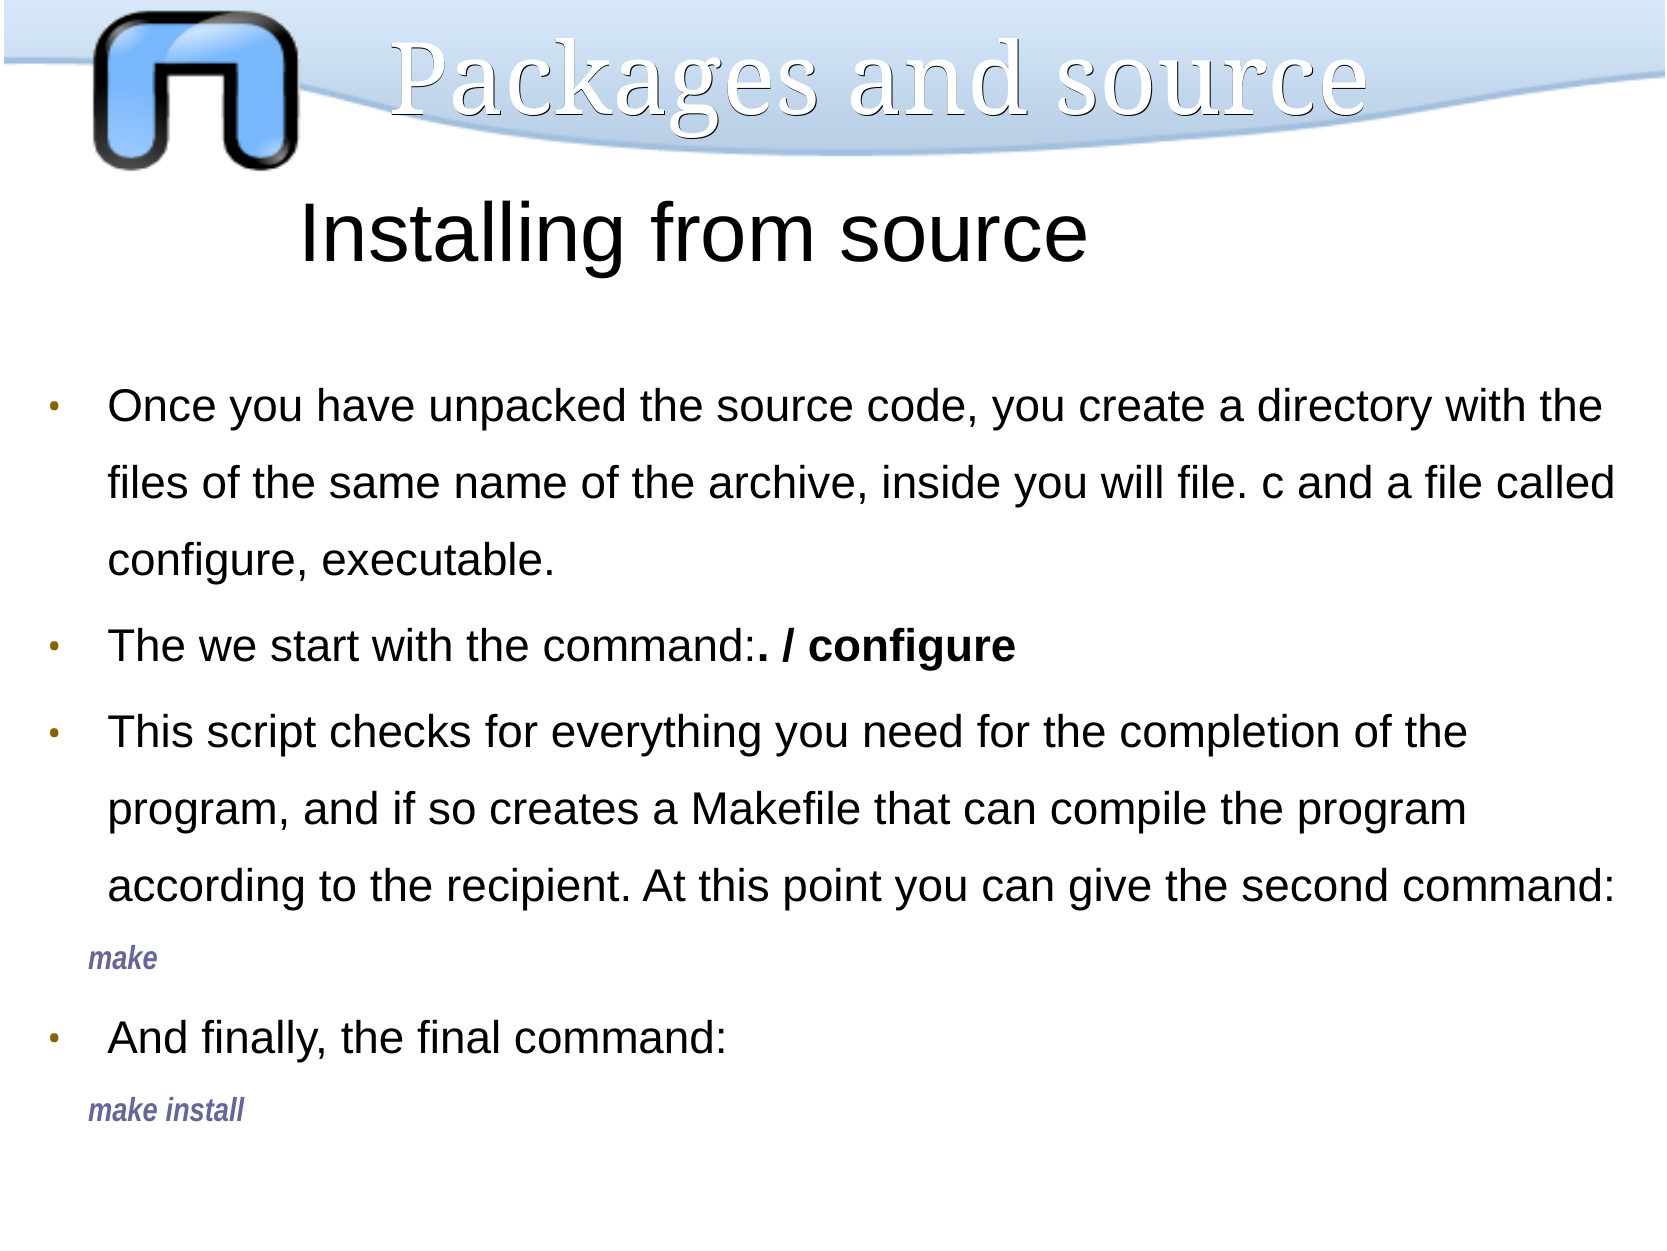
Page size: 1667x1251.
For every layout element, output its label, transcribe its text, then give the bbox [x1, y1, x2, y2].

title Installing from source [283, 157, 1409, 308]
list Once you have unpacked the source code, you create a directory with the files of the same name of the archive, inside you will file. c and a file called configure, executable. The we start with the command:. / configure This script checks for everything you need for the completion of the program, and if so creates a Makefile that can compile the program according to the recipient. At this point you can give the second command: make And finally, the final command: make install [0, 346, 1665, 1173]
picture [0, 0, 1667, 1251]
text_box Packages and source [373, 0, 1497, 159]
